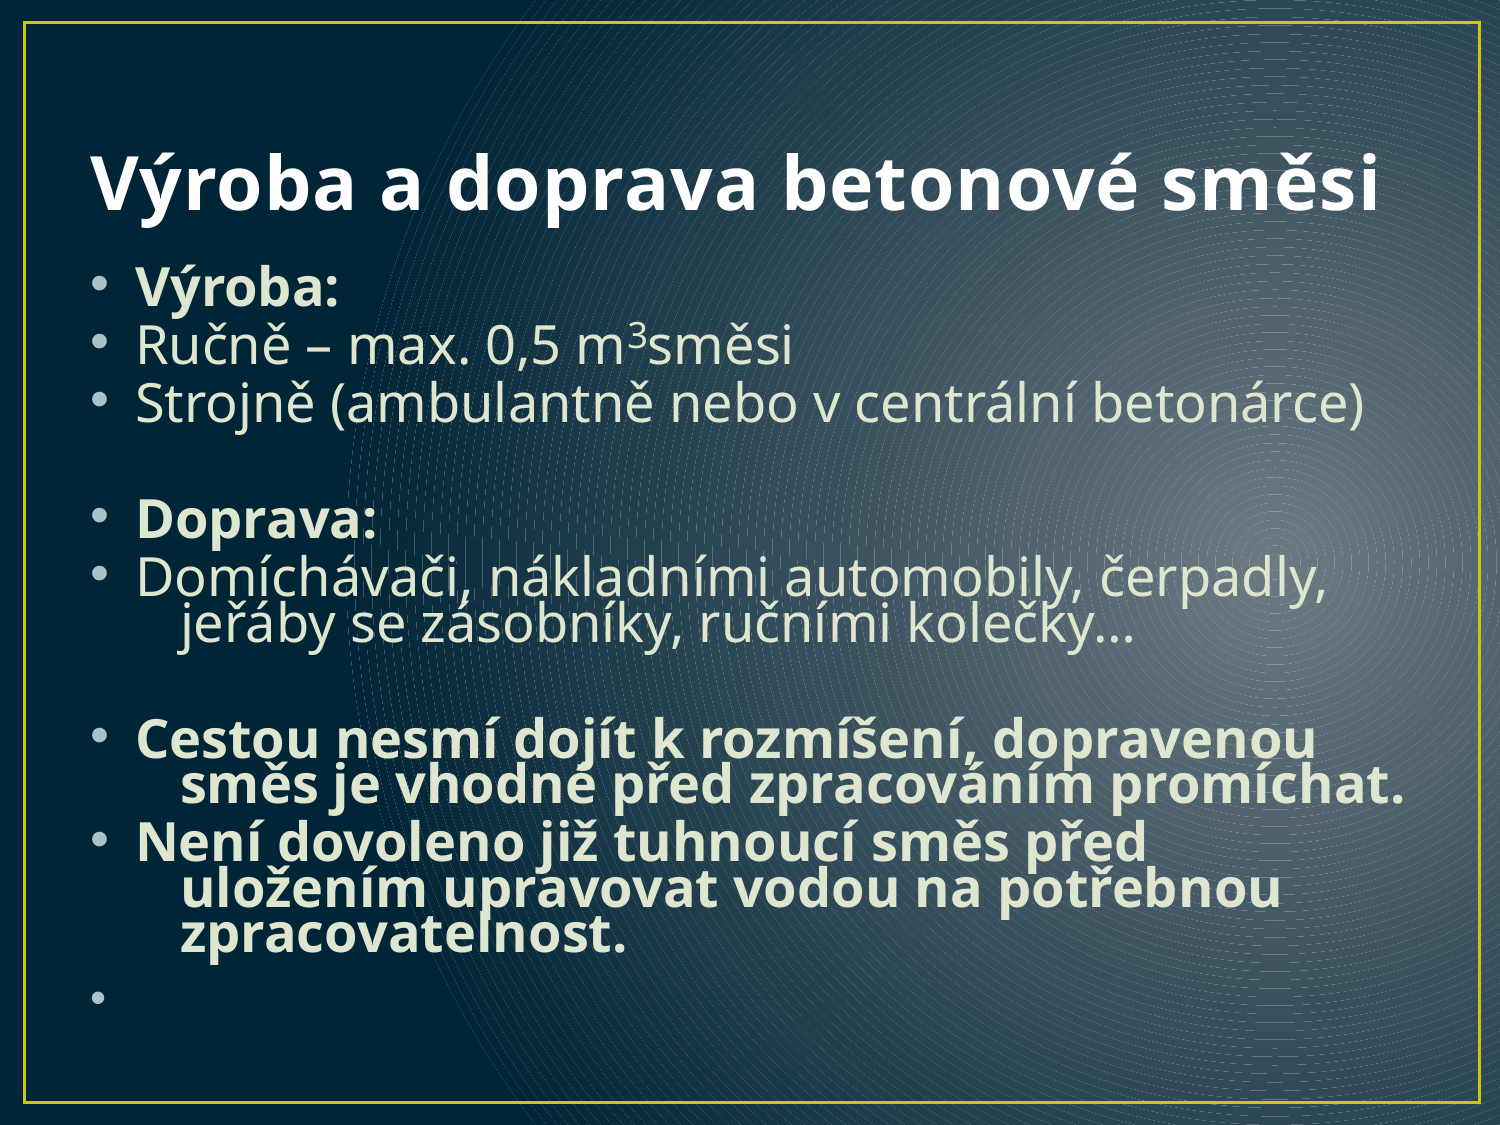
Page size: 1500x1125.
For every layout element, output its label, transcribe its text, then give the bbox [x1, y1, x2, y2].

list Výroba: Ručně – max. 0,5 m3směsi Strojně (ambulantně nebo v centrální betonárce) Doprava: Domíchávači, nákladními automobily, čerpadly, jeřáby se zásobníky, ručními kolečky… Cestou nesmí dojít k rozmíšení, dopravenou směs je vhodné před zpracováním promíchat. Není dovoleno již tuhnoucí směs před uložením upravovat vodou na potřebnou zpracovatelnost. [75, 262, 1426, 1005]
title Výroba a doprava betonové směsi [75, 45, 1426, 233]
